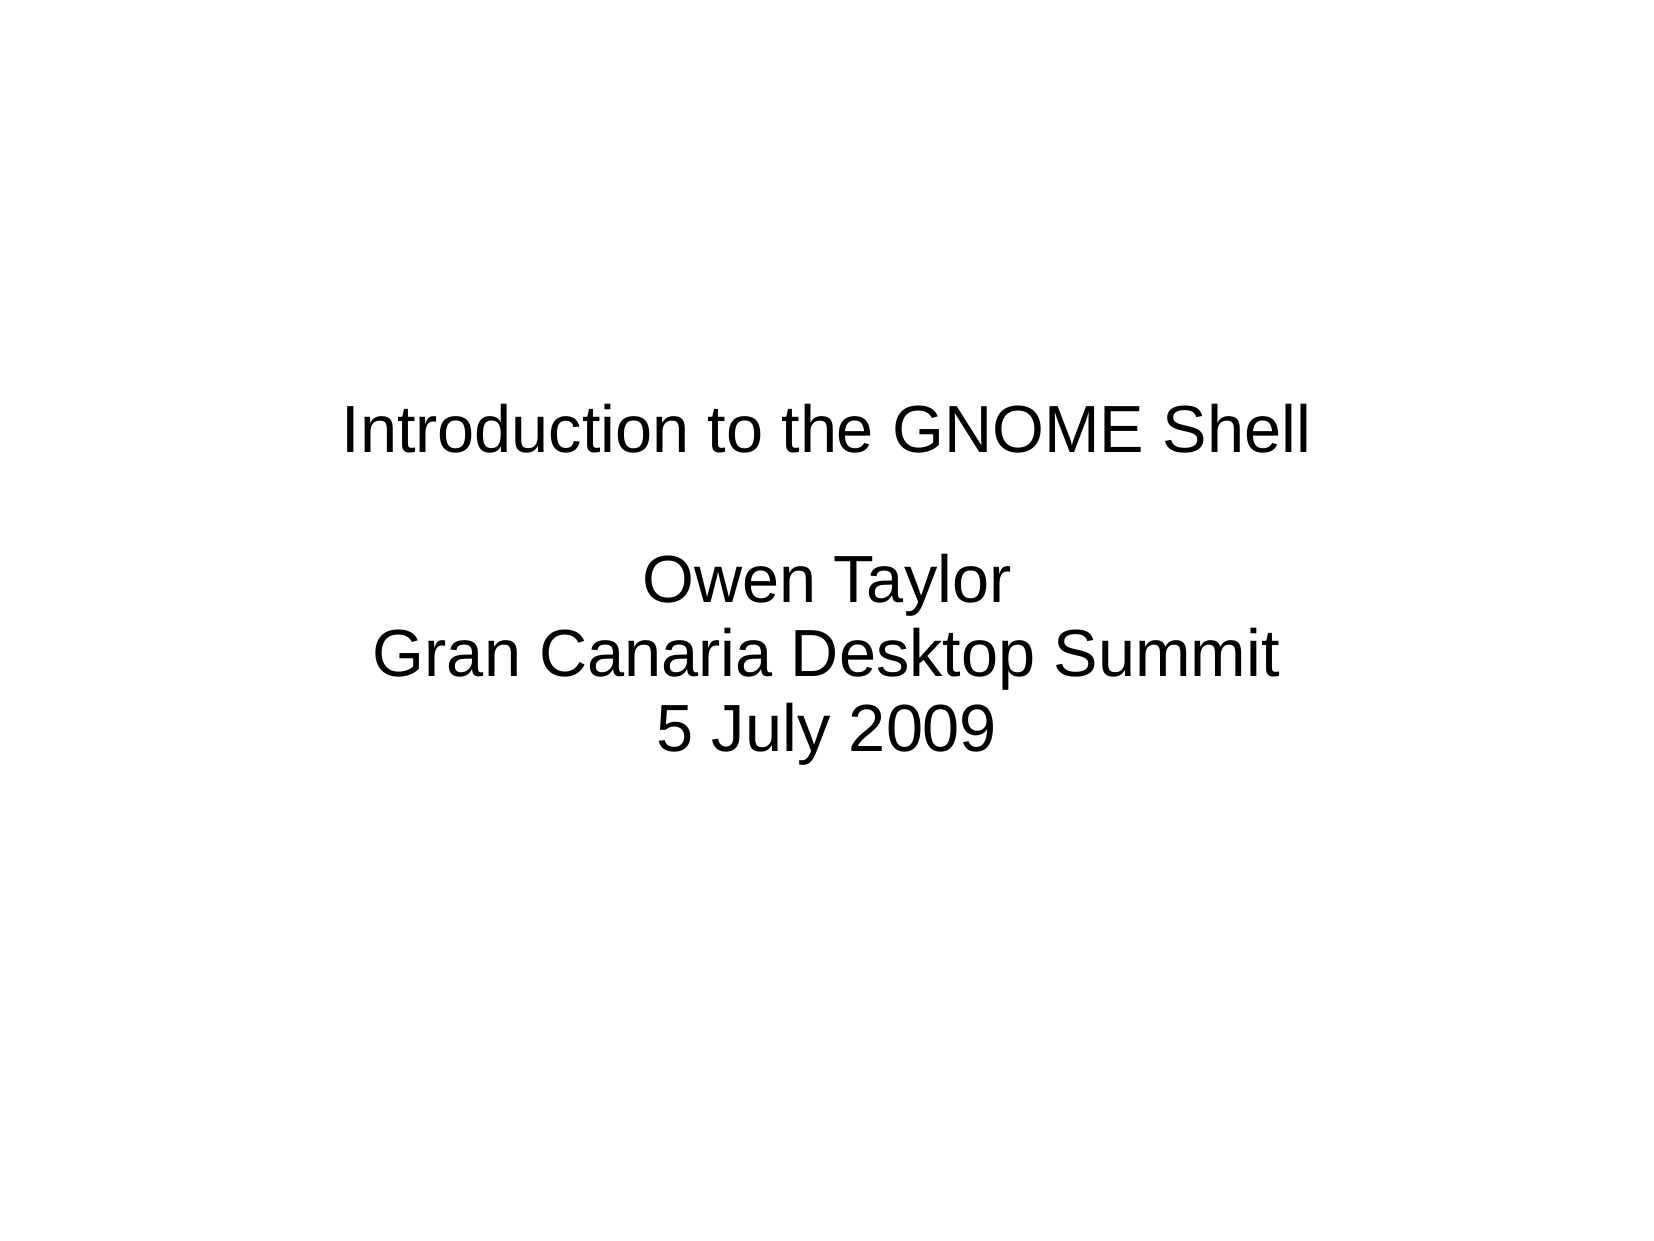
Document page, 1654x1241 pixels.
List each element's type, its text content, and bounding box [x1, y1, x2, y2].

subtitle Introduction to the GNOME Shell Owen Taylor Gran Canaria Desktop Summit 5 July 2009 [82, 56, 1571, 1102]
